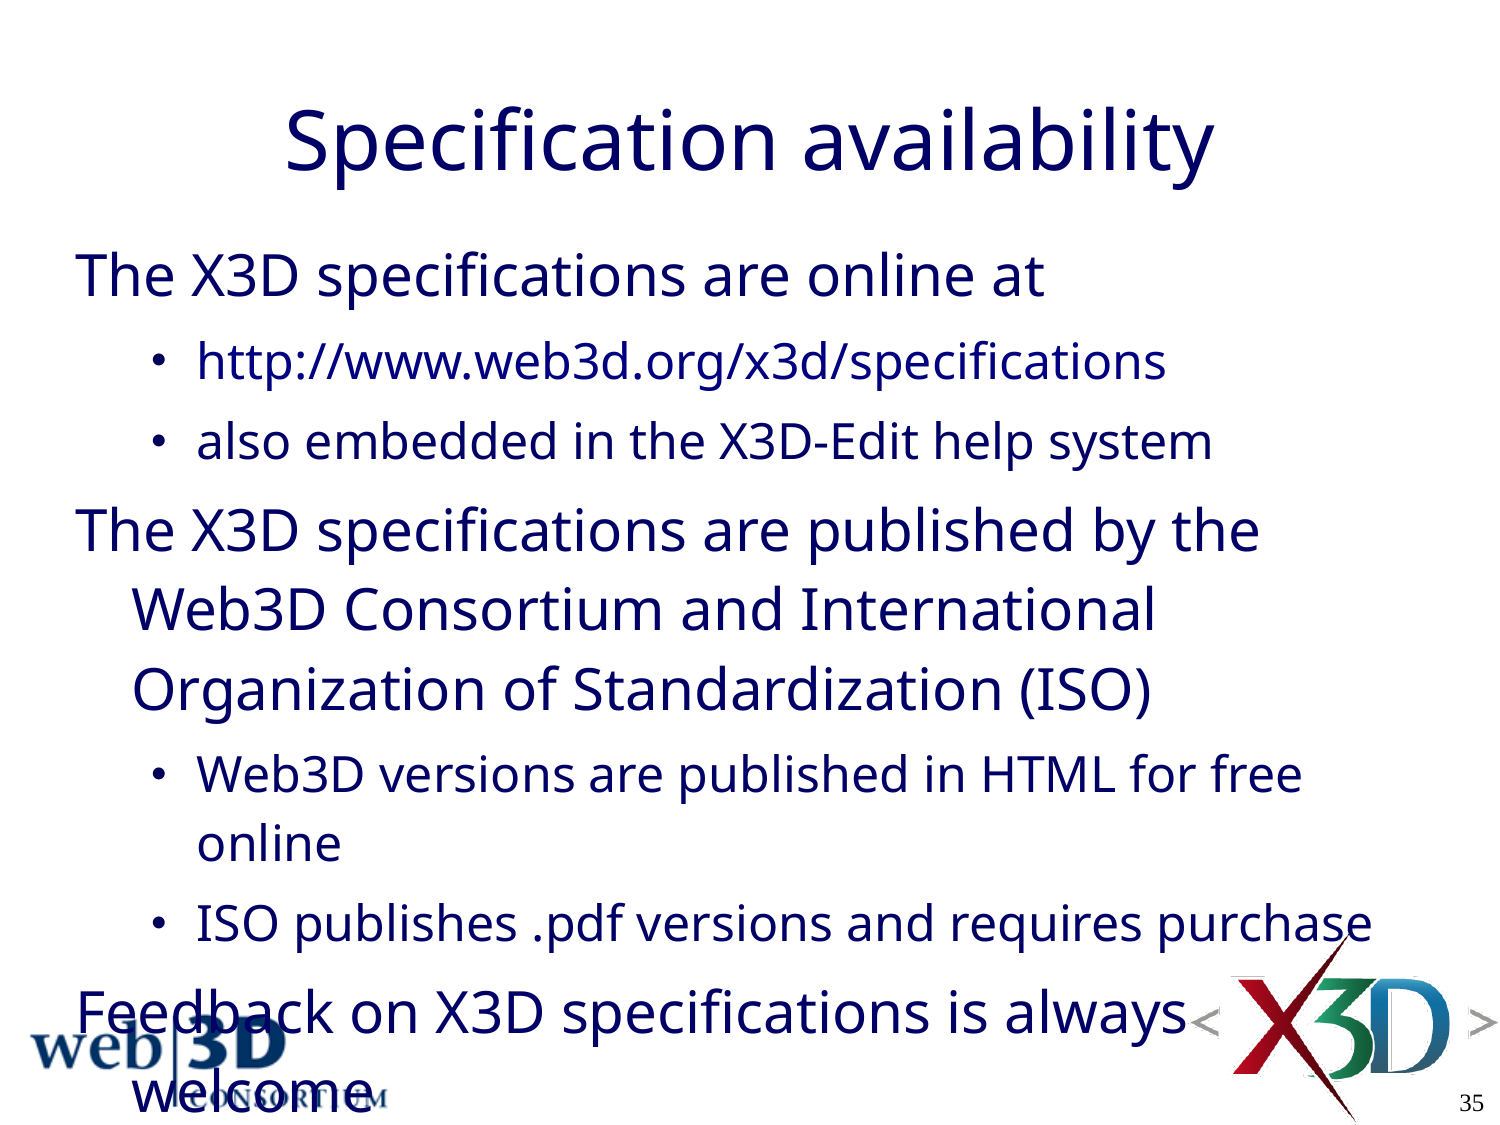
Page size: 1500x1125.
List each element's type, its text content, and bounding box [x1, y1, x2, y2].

list The X3D specifications are online at http://www.web3d.org/x3d/specifications also embedded in the X3D-Edit help system The X3D specifications are published by the Web3D Consortium and International Organization of Standardization (ISO) Web3D versions are published in HTML for free online ISO publishes .pdf versions and requires purchase Feedback on X3D specifications is always welcome http://www.web3d.org/x3d/specifications/spec_feedback [75, 233, 1425, 1125]
picture [12, 998, 75, 1118]
title Specification availability [112, 44, 1388, 232]
picture [1425, 926, 1500, 1125]
